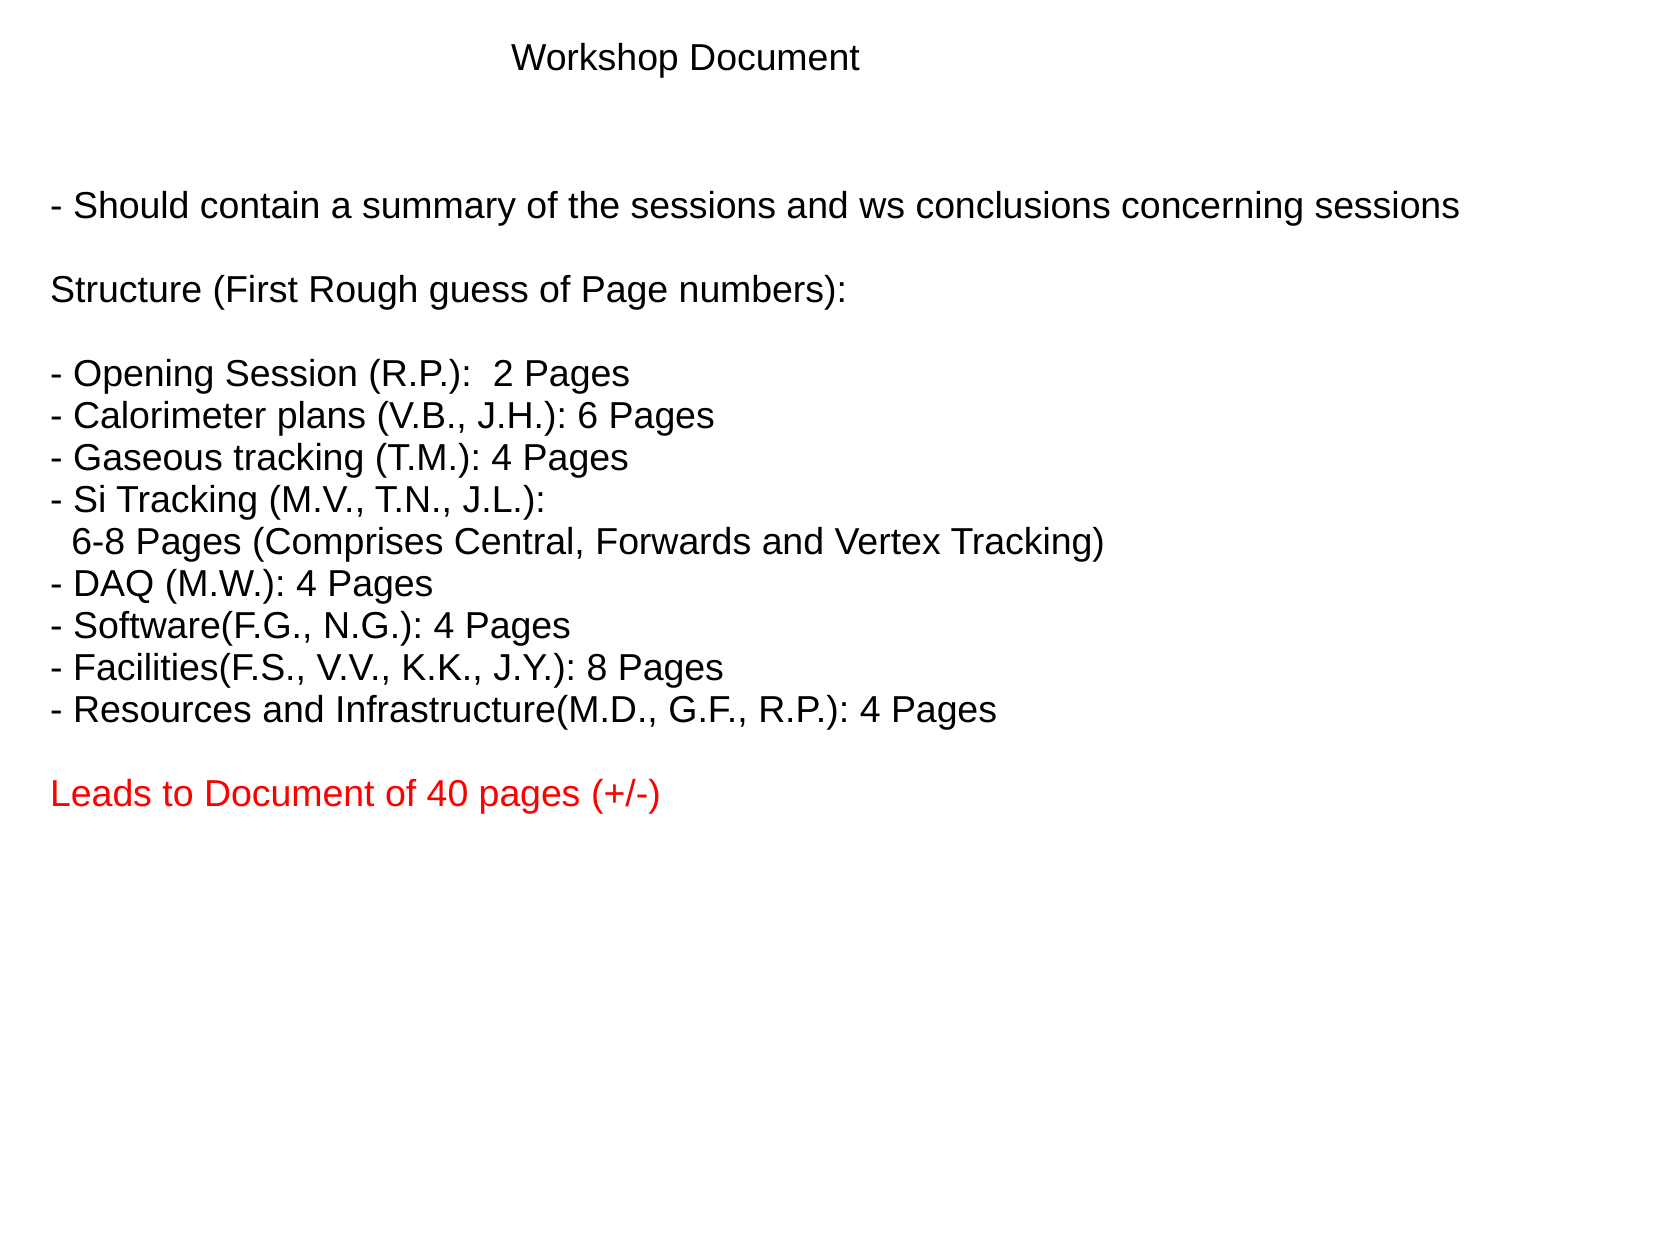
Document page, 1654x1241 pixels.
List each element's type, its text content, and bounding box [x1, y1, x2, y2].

text_box - Should contain a summary of the sessions and ws conclusions concerning sessions Structure (First Rough guess of Page numbers): - Opening Session (R.P.): 2 Pages - Calorimeter plans (V.B., J.H.): 6 Pages - Gaseous tracking (T.M.): 4 Pages - Si Tracking (M.V., T.N., J.L.): 6-8 Pages (Comprises Central, Forwards and Vertex Tracking) - DAQ (M.W.): 4 Pages - Software(F.G., N.G.): 4 Pages - Facilities(F.S., V.V., K.K., J.Y.): 8 Pages - Resources and Infrastructure(M.D., G.F., R.P.): 4 Pages Leads to Document of 40 pages (+/-) [35, 177, 1477, 1029]
text_box Workshop Document [496, 29, 875, 101]
